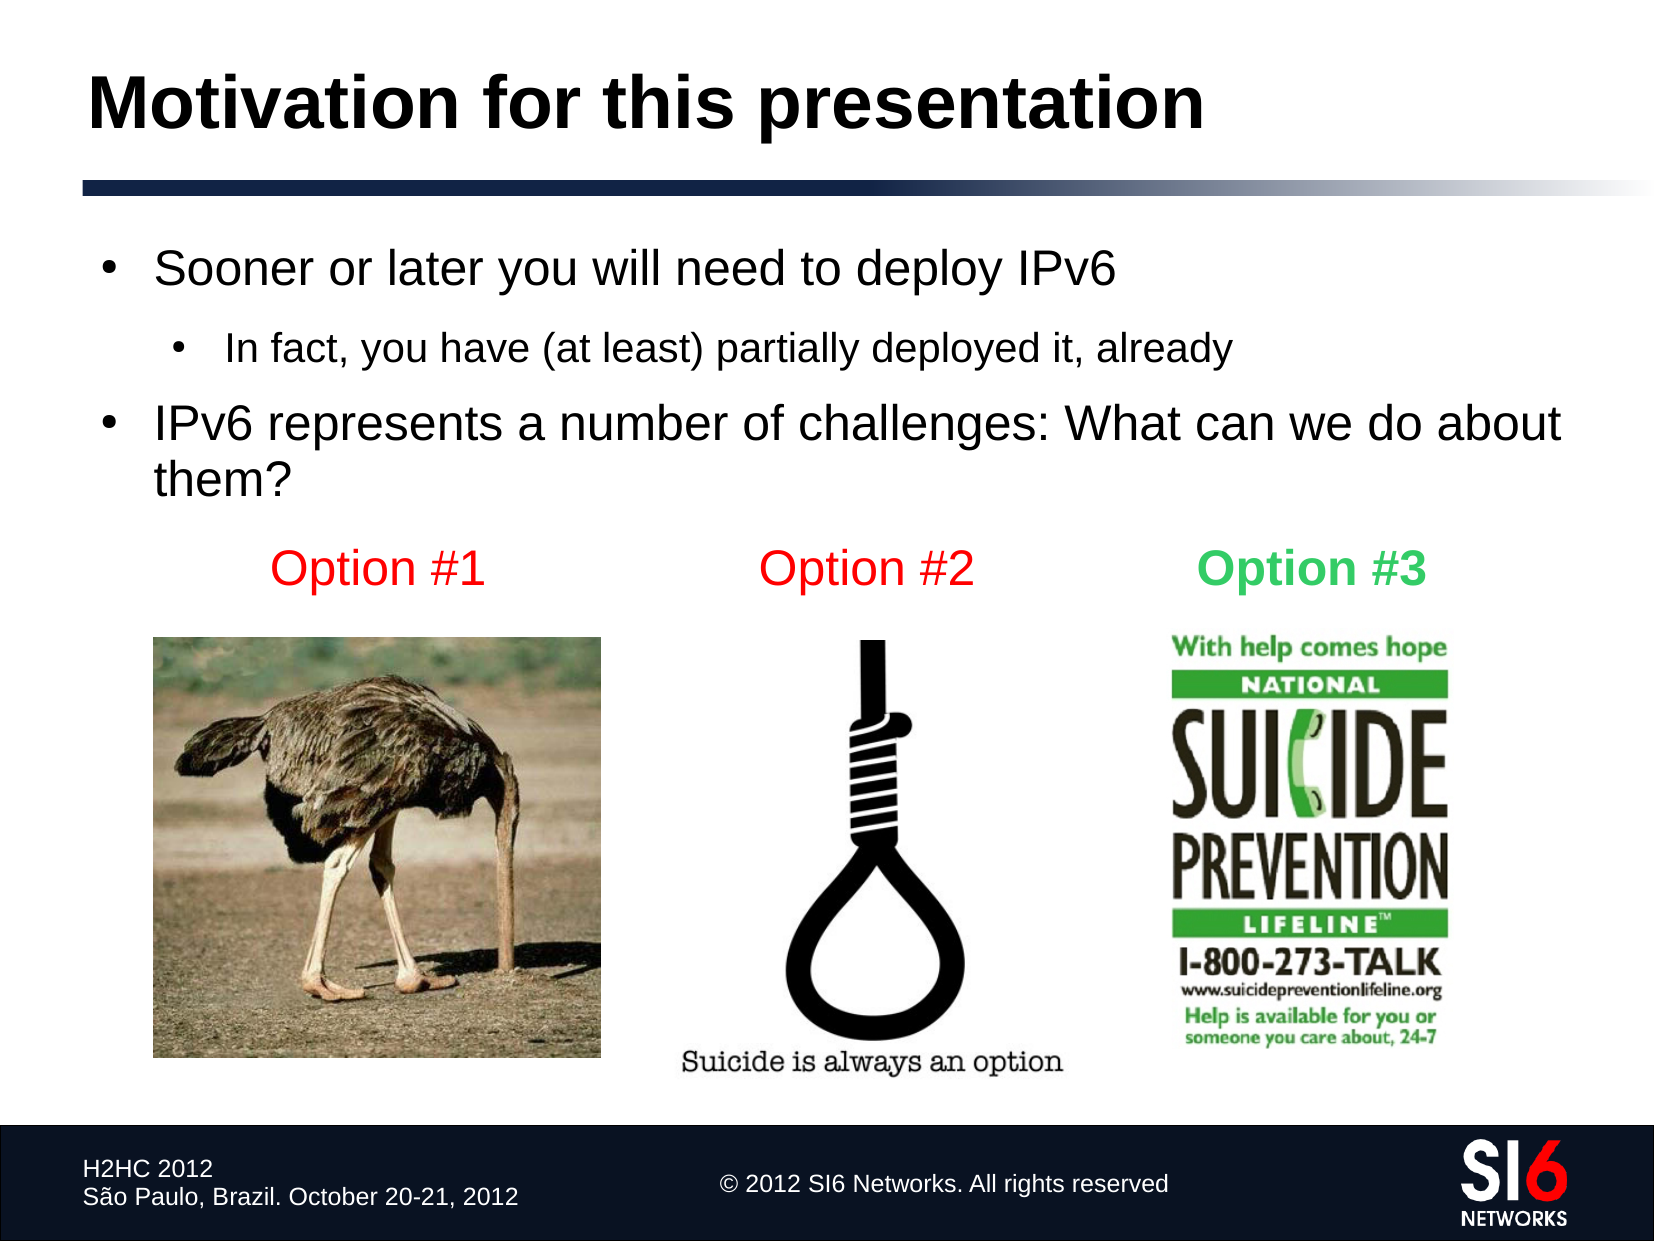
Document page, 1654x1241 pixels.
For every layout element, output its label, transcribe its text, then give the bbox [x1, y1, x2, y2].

picture [153, 637, 601, 1058]
title Motivation for this presentation [86, 30, 1576, 176]
list Sooner or later you will need to deploy IPv6 In fact, you have (at least) partially deployed it, already IPv6 represents a number of challenges: What can we do about them? [82, 240, 1571, 533]
picture [648, 640, 1096, 1088]
text_box Option #3 [1181, 532, 1443, 604]
text_box Option #1 [255, 532, 502, 604]
picture [1166, 628, 1454, 1049]
picture [1461, 1139, 1567, 1226]
text_box Option #2 [743, 532, 991, 604]
